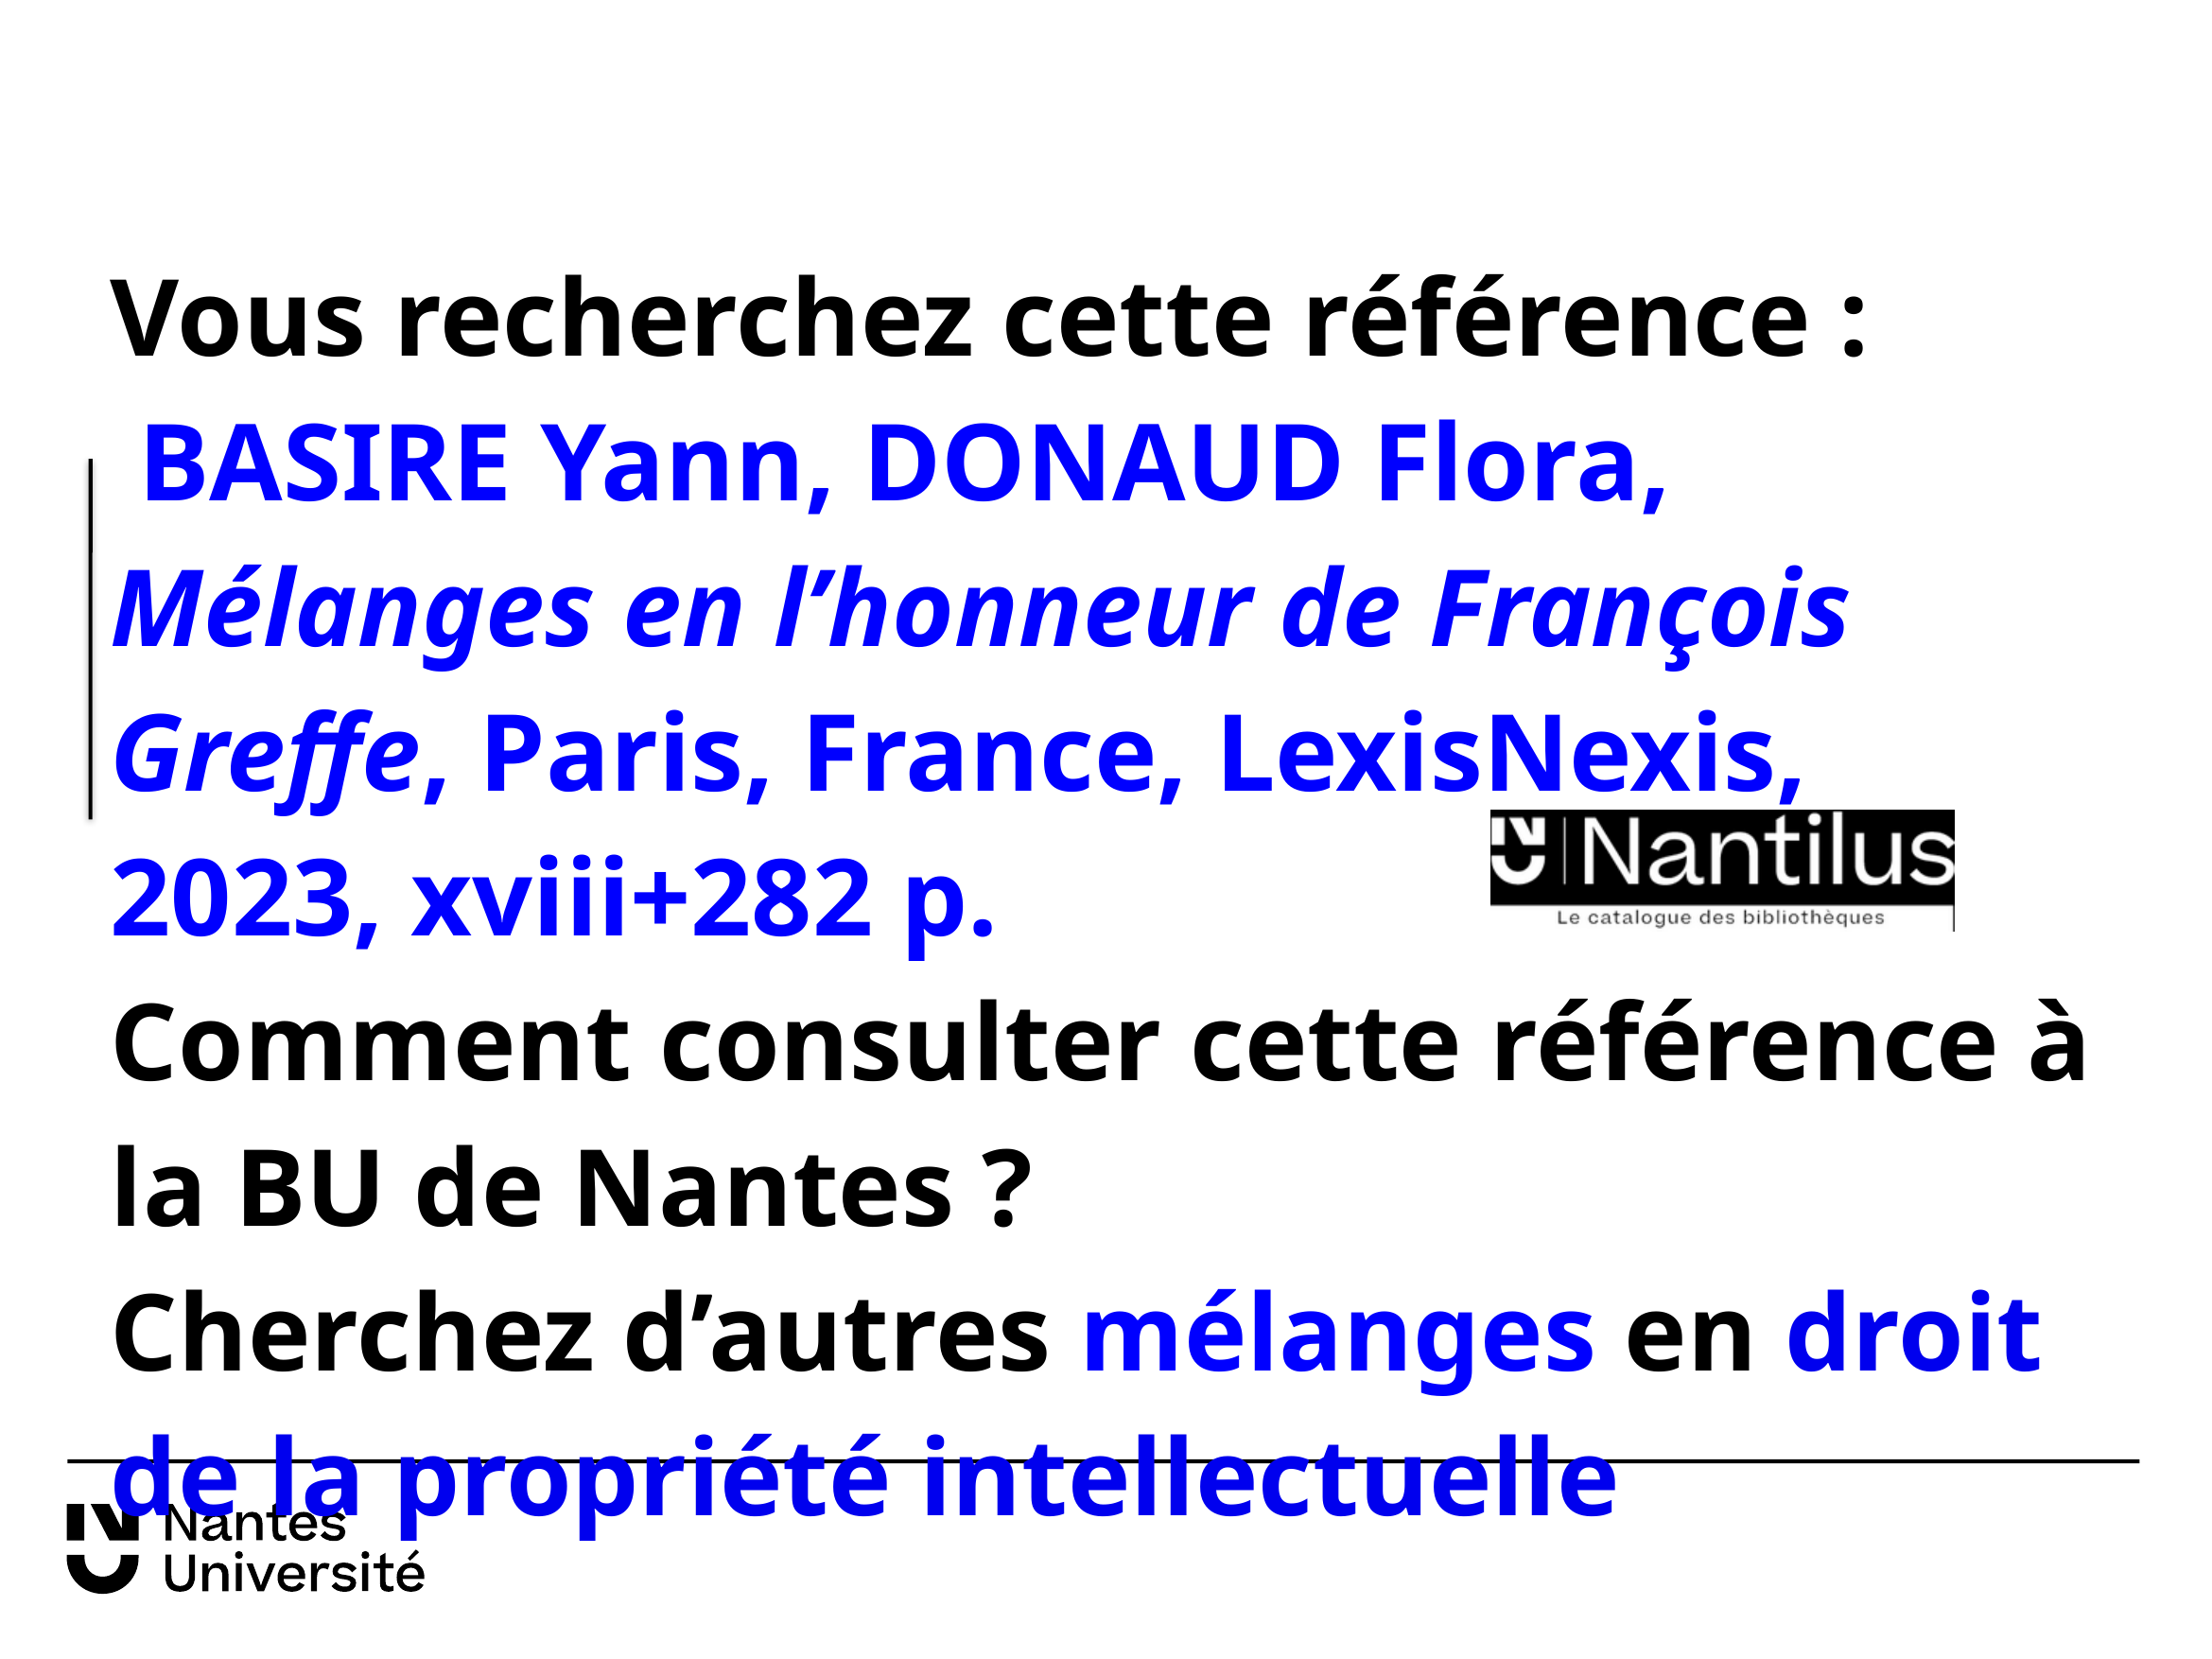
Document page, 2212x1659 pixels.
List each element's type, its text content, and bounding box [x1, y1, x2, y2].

title Vous recherchez cette référence : BASIRE Yann, DONAUD Flora, Mélanges en l’honneur de François Greffe, Paris, France, LexisNexis, 2023, xviii+282 p. Comment consulter cette référence à la BU de Nantes ? Cherchez d’autres mélanges en droit de la propriété intellectuelle [110, 0, 2101, 1470]
picture [1490, 810, 1955, 932]
